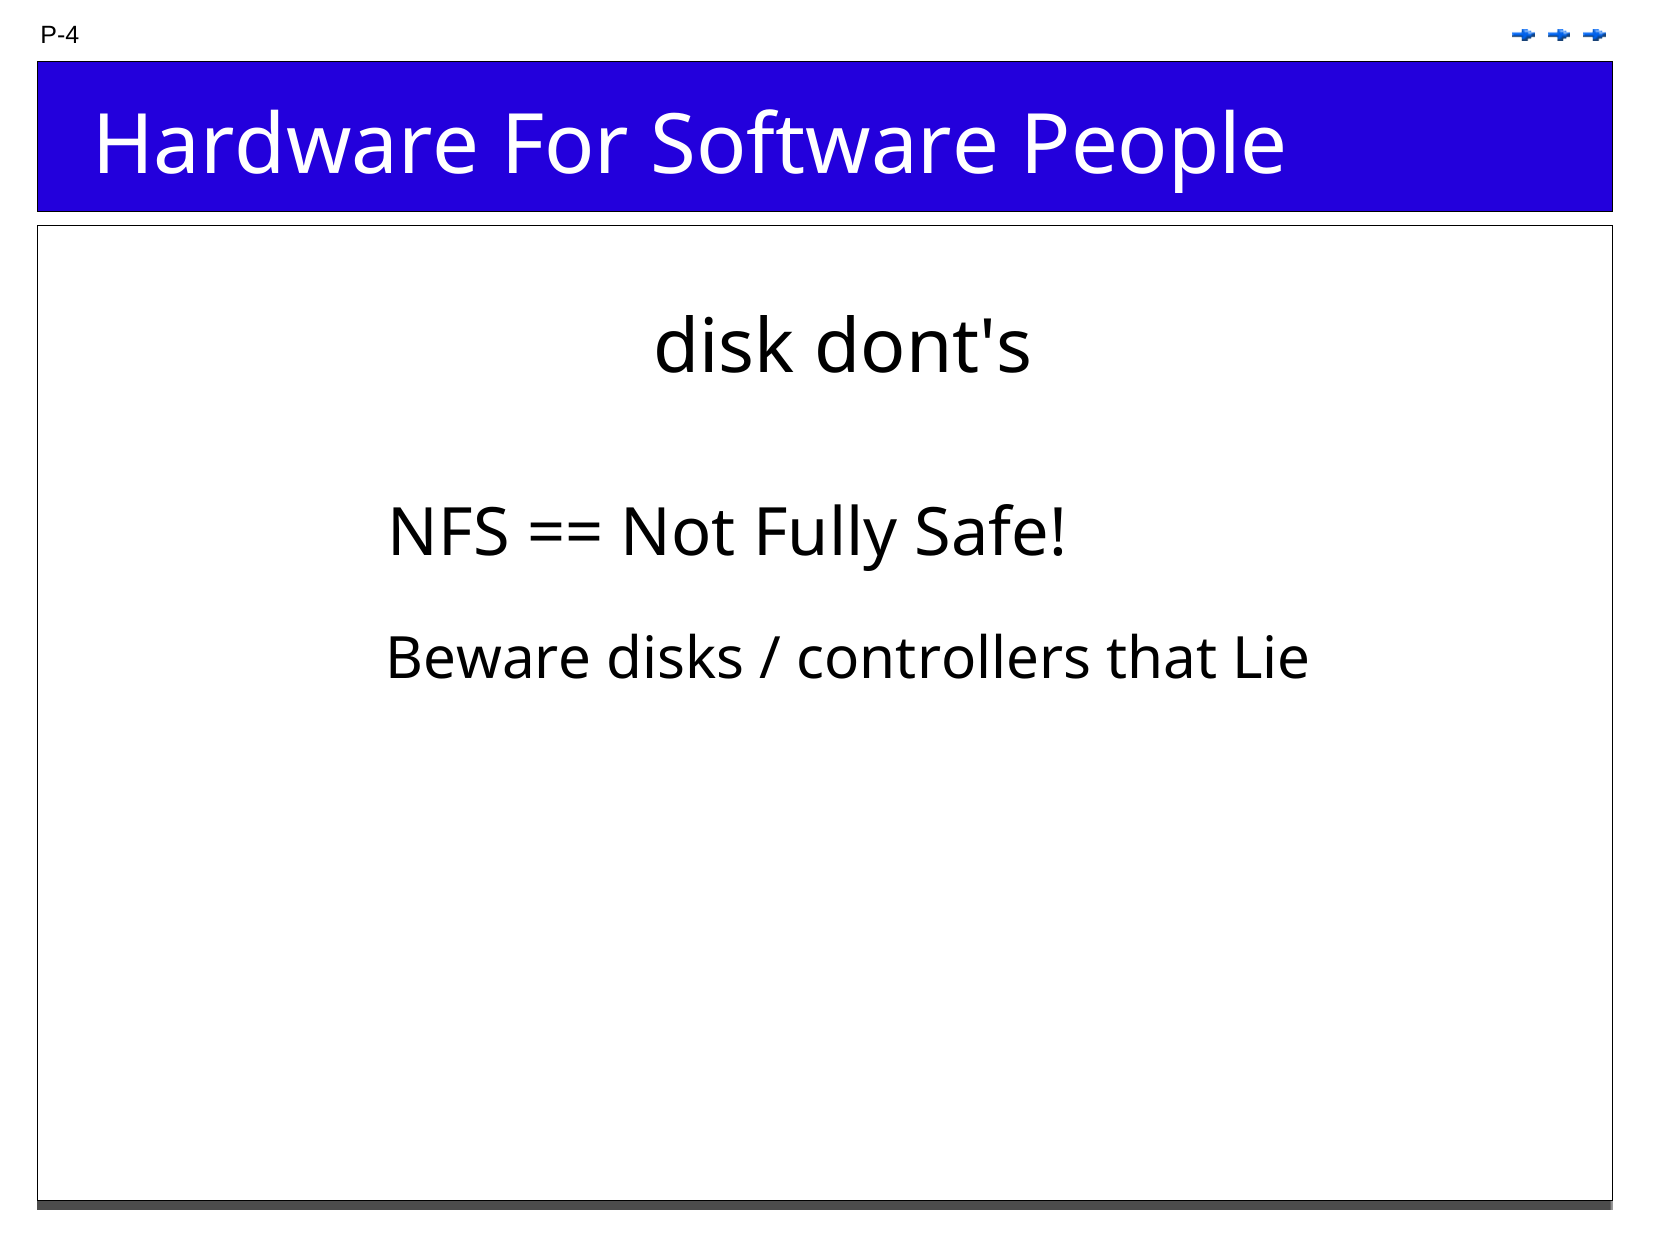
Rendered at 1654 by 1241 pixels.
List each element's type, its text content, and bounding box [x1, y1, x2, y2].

picture [1512, 29, 1535, 41]
picture [1583, 29, 1606, 41]
text_box Hardware For Software People [77, 77, 1228, 193]
text_box disk dont's [638, 284, 1015, 390]
text_box [37, 225, 1613, 1201]
text_box [37, 61, 1613, 212]
text_box P-4 [25, 13, 95, 70]
picture [1548, 29, 1570, 41]
text_box NFS == Not Fully Safe! Beware disks / controllers that Lie [355, 476, 1298, 684]
